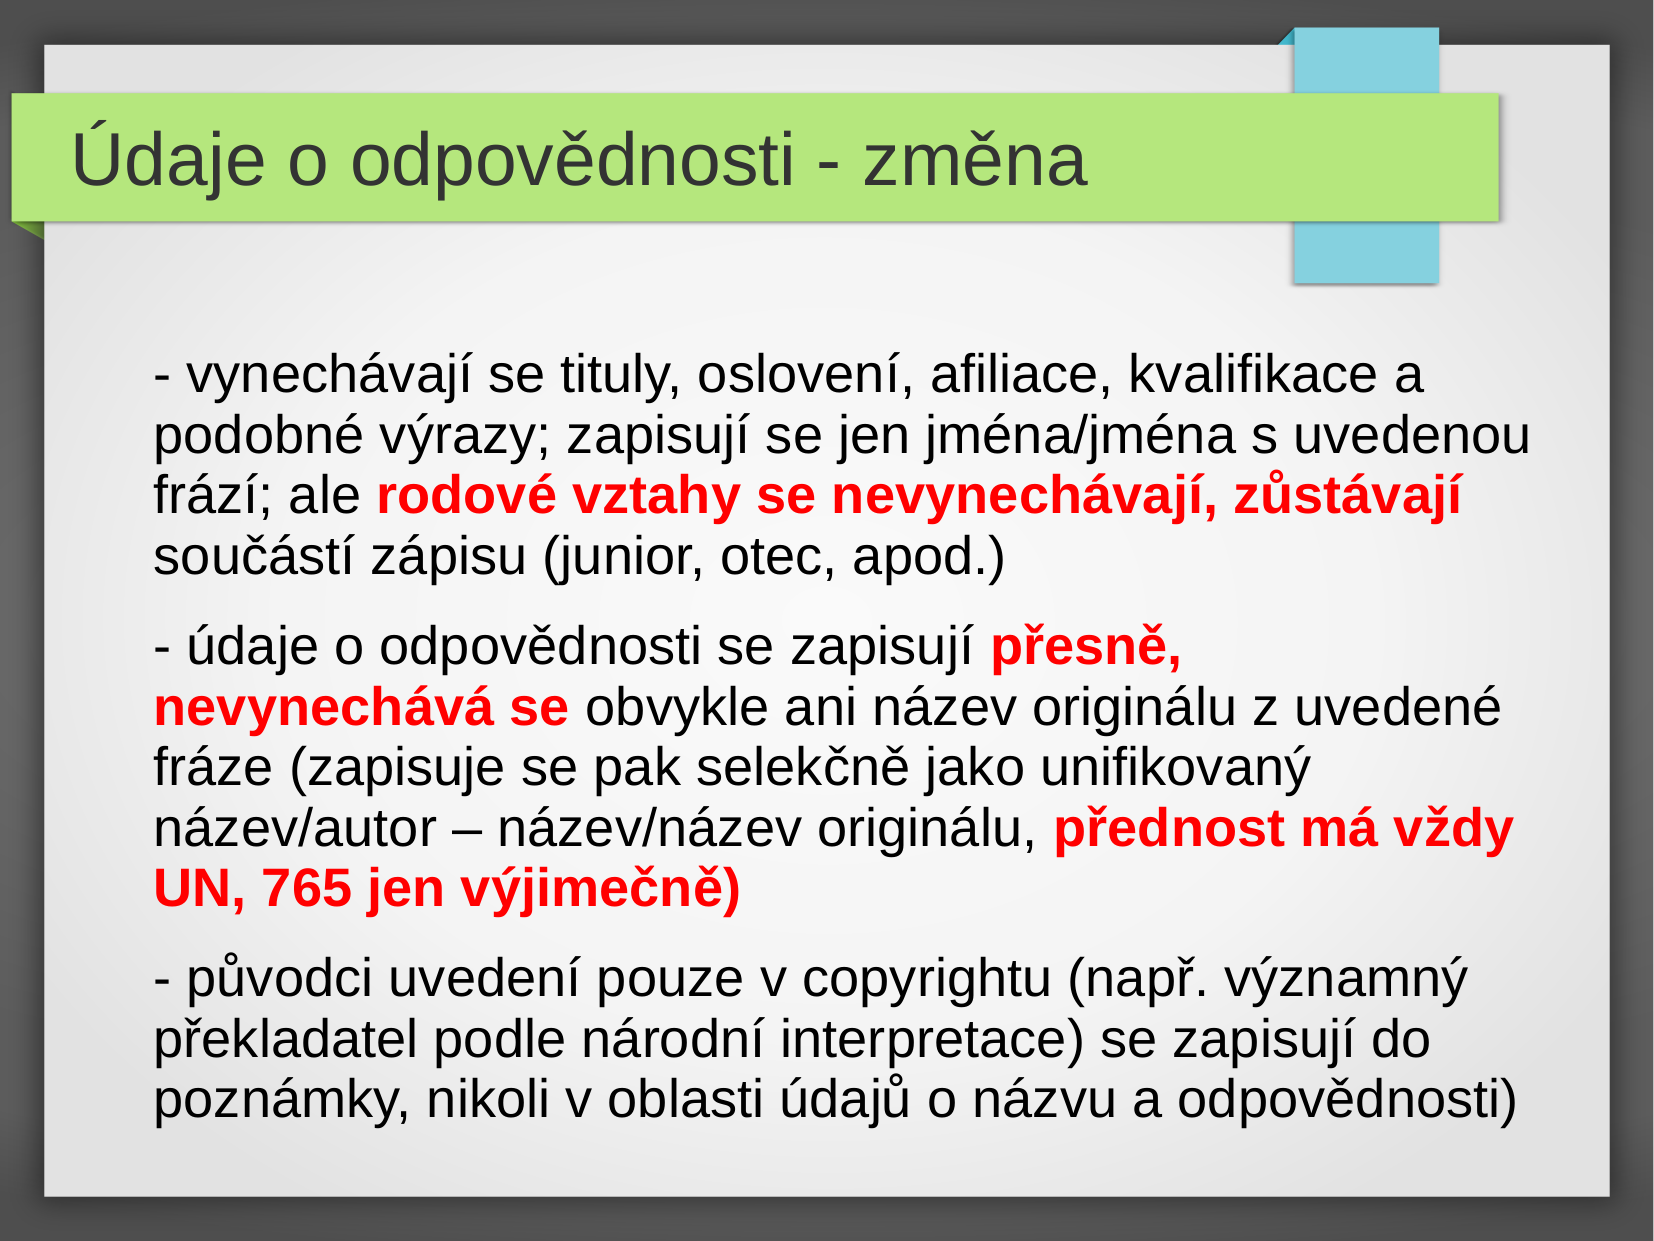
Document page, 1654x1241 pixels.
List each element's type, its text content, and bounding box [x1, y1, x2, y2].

title Údaje o odpovědnosti - změna [70, 106, 1229, 213]
picture [0, 0, 1654, 1241]
list - vynechávají se tituly, oslovení, afiliace, kvalifikace a podobné výrazy; zapisují se jen jména/jména s uvedenou frází; ale rodové vztahy se nevynechávají, zůstávají součástí zápisu (junior, otec, apod.) - údaje o odpovědnosti se zapisují přesně, nevynechává se obvykle ani název originálu z uvedené fráze (zapisuje se pak selekčně jako unifikovaný název/autor – název/název originálu, přednost má vždy UN, 765 jen výjimečně) - původci uvedení pouze v copyrightu (např. významný překladatel podle národní interpretace) se zapisují do poznámky, nikoli v oblasti údajů o názvu a odpovědnosti) [82, 343, 1538, 1063]
